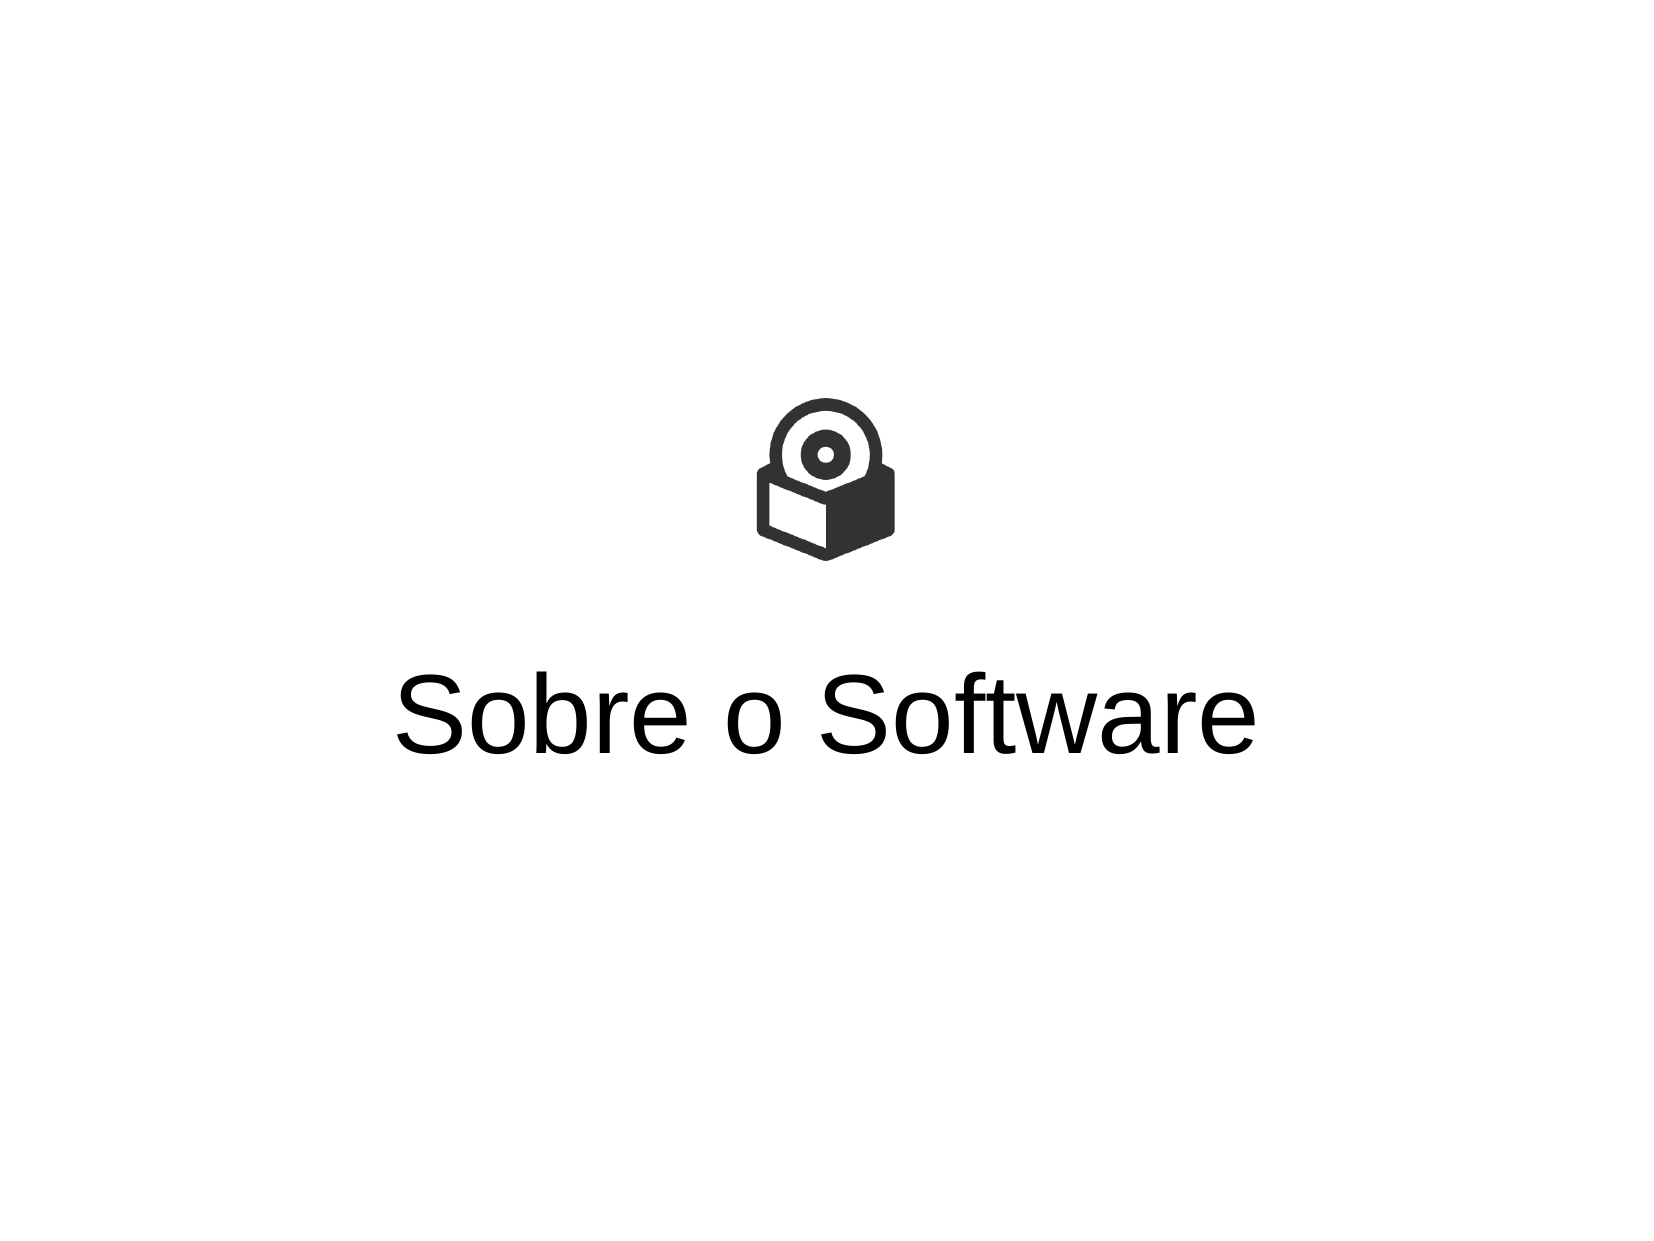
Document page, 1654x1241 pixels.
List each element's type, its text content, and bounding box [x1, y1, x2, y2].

picture [744, 398, 907, 561]
title Sobre o Software [11, 608, 1642, 816]
